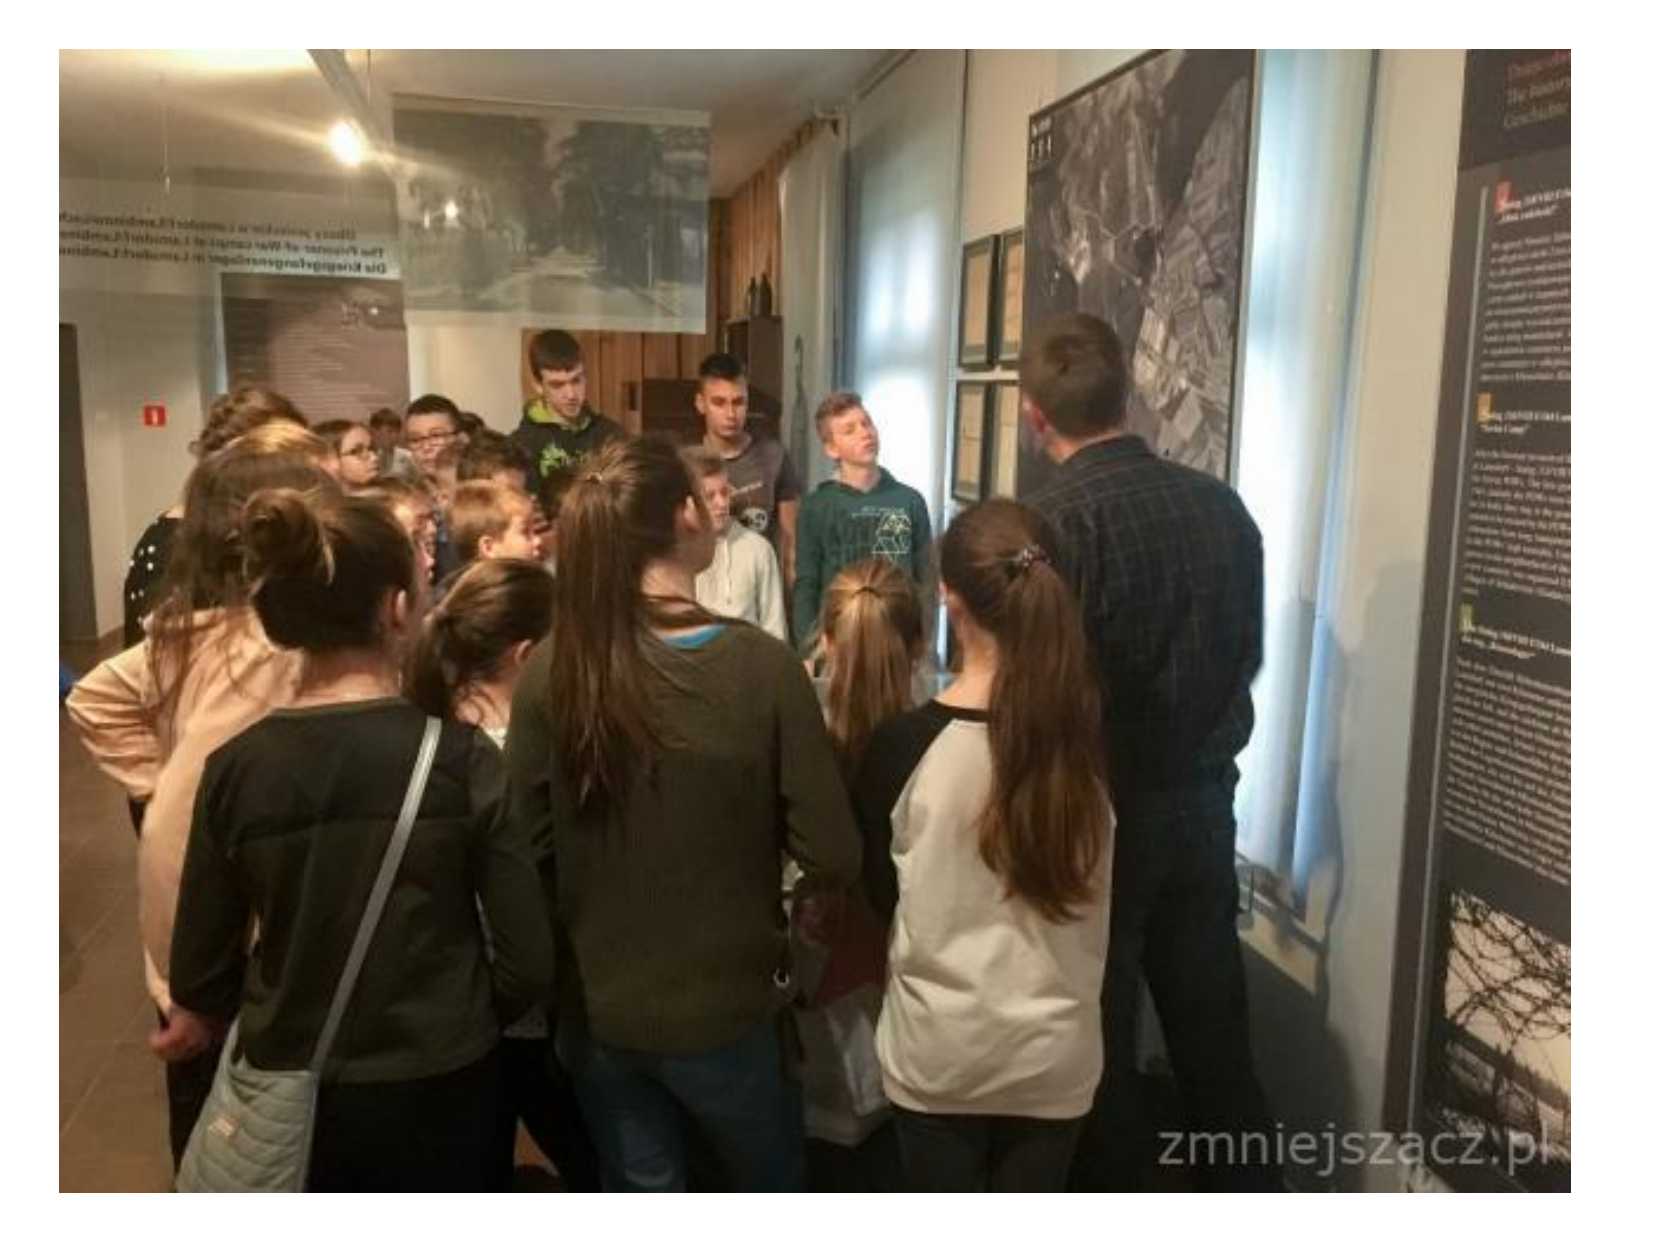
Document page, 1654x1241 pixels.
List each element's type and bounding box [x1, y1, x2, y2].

picture [59, 49, 1571, 1193]
